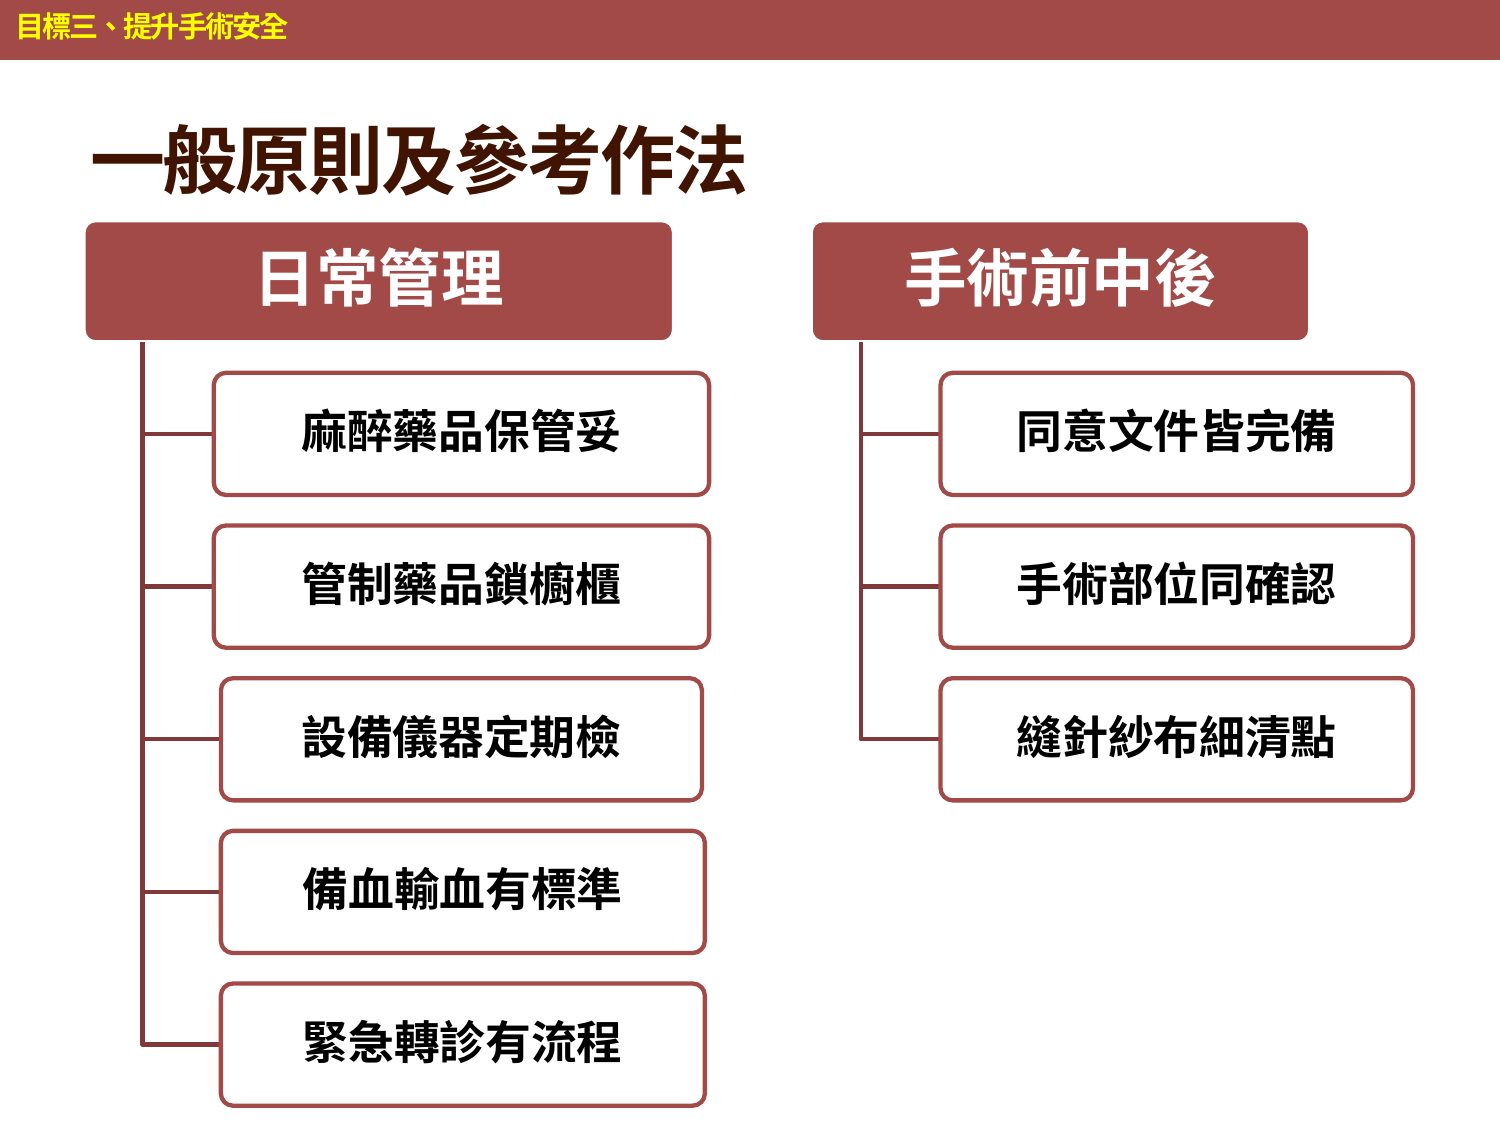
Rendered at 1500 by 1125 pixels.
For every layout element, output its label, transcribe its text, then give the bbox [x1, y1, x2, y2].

text_box 設備儀器定期檢 [220, 678, 702, 801]
text_box 緊急轉診有流程 [220, 983, 705, 1106]
title 一般原則及參考作法 [75, 54, 1426, 218]
text_box 備血輸血有標準 [220, 830, 705, 954]
text_box 麻醉藥品保管妥 [213, 372, 710, 496]
text_box 縫針紗布細清點 [940, 678, 1414, 801]
text_box 手術前中後 [810, 220, 1311, 343]
text_box 目標三、提升手術安全 [0, 1, 304, 51]
text_box 管制藥品鎖櫥櫃 [213, 525, 710, 648]
text_box 日常管理 [83, 220, 675, 343]
text_box 手術部位同確認 [940, 525, 1414, 648]
text_box 同意文件皆完備 [940, 372, 1414, 496]
